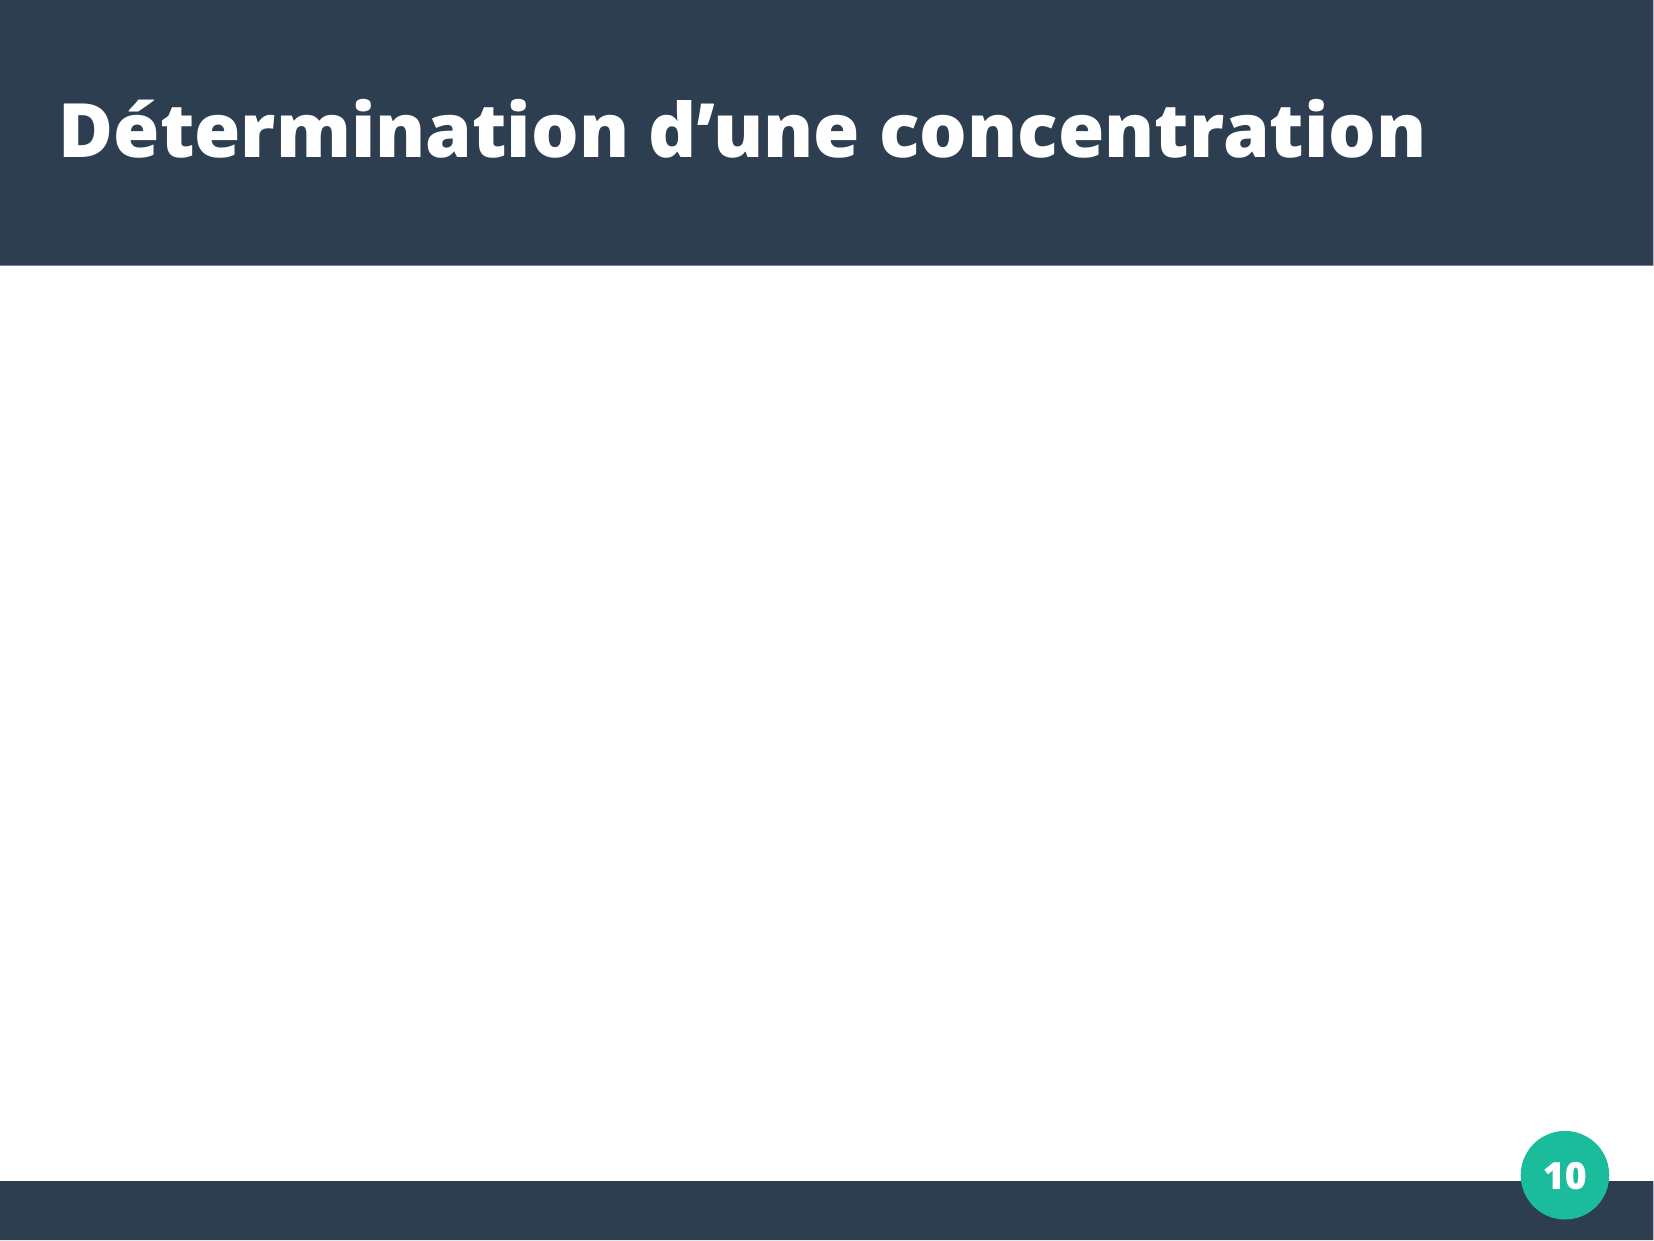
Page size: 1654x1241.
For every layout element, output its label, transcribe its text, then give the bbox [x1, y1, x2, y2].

title Détermination d’une concentration [59, 49, 1595, 207]
